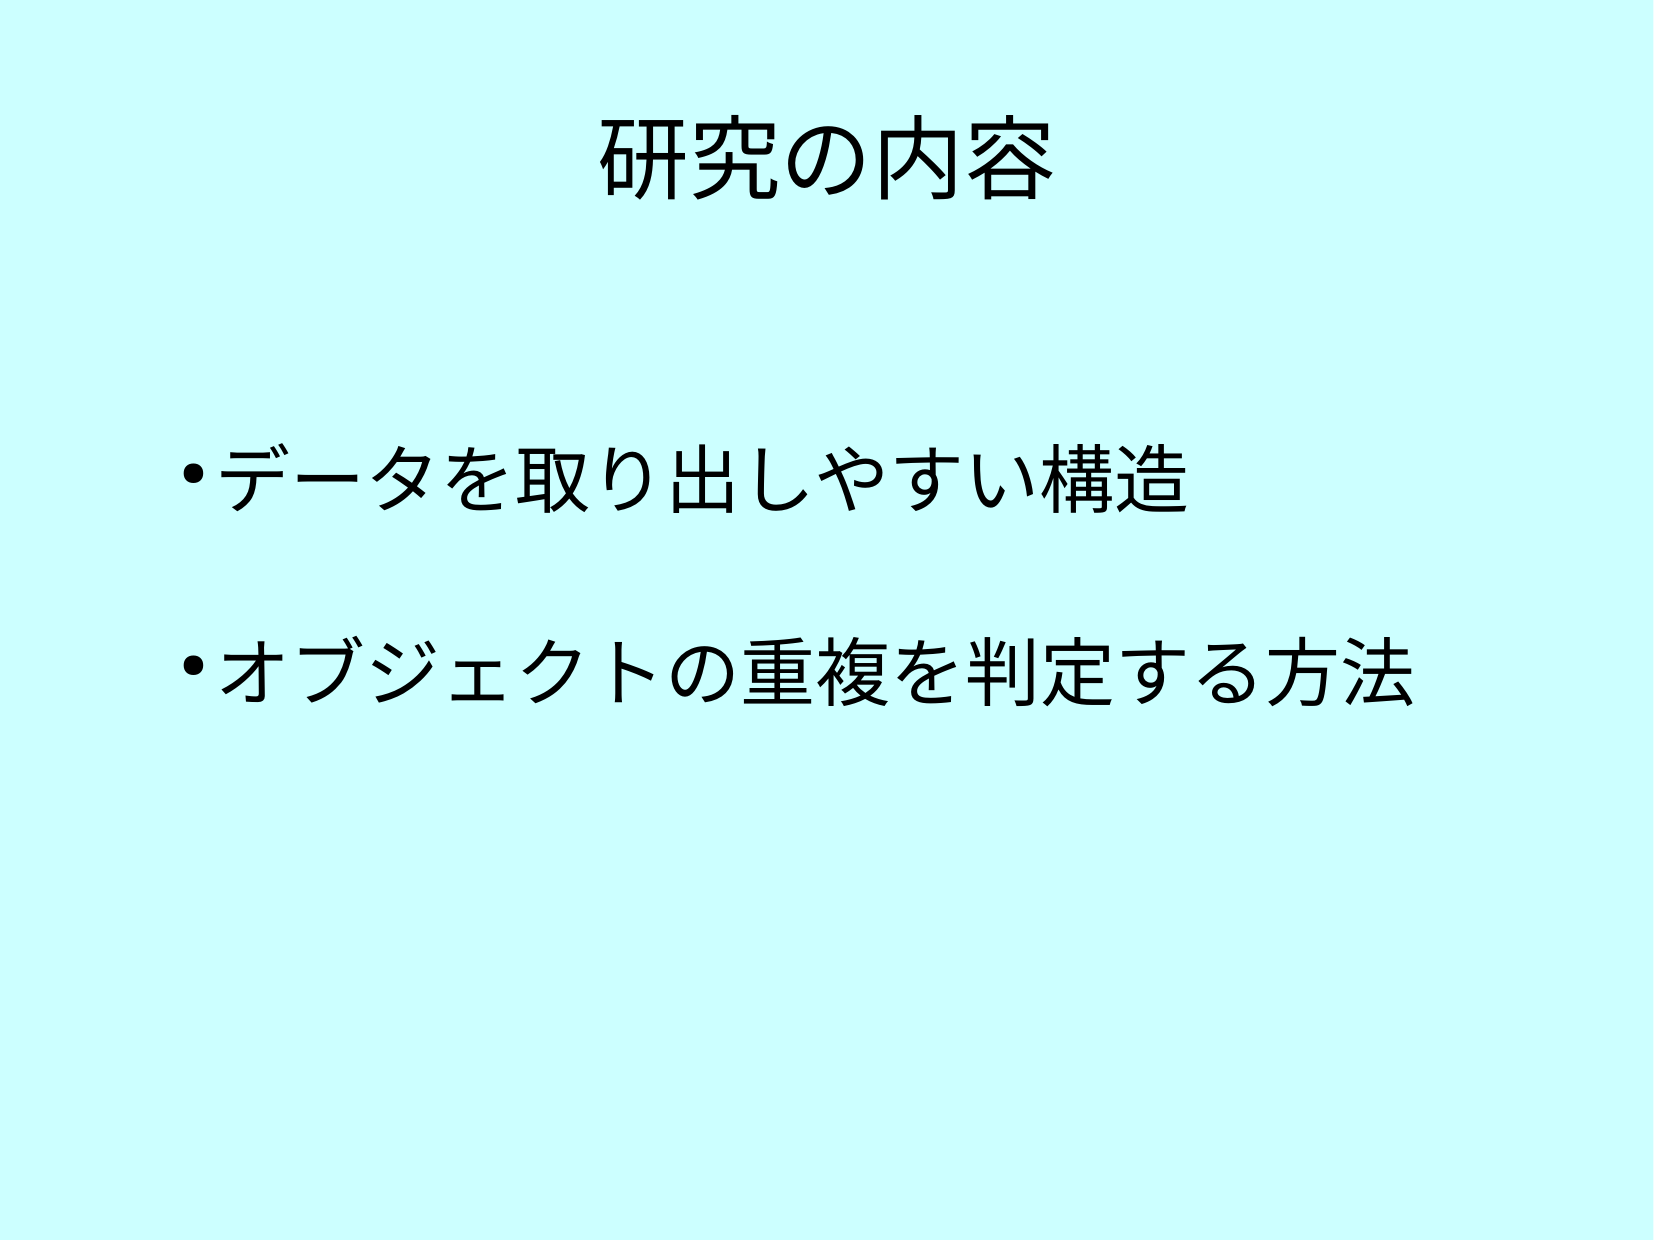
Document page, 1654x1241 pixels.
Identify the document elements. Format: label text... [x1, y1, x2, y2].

title 研究の内容 [82, 49, 1571, 257]
text_box データを取り出しやすい構造 オブジェクトの重複を判定する方法 [165, 413, 1571, 1205]
